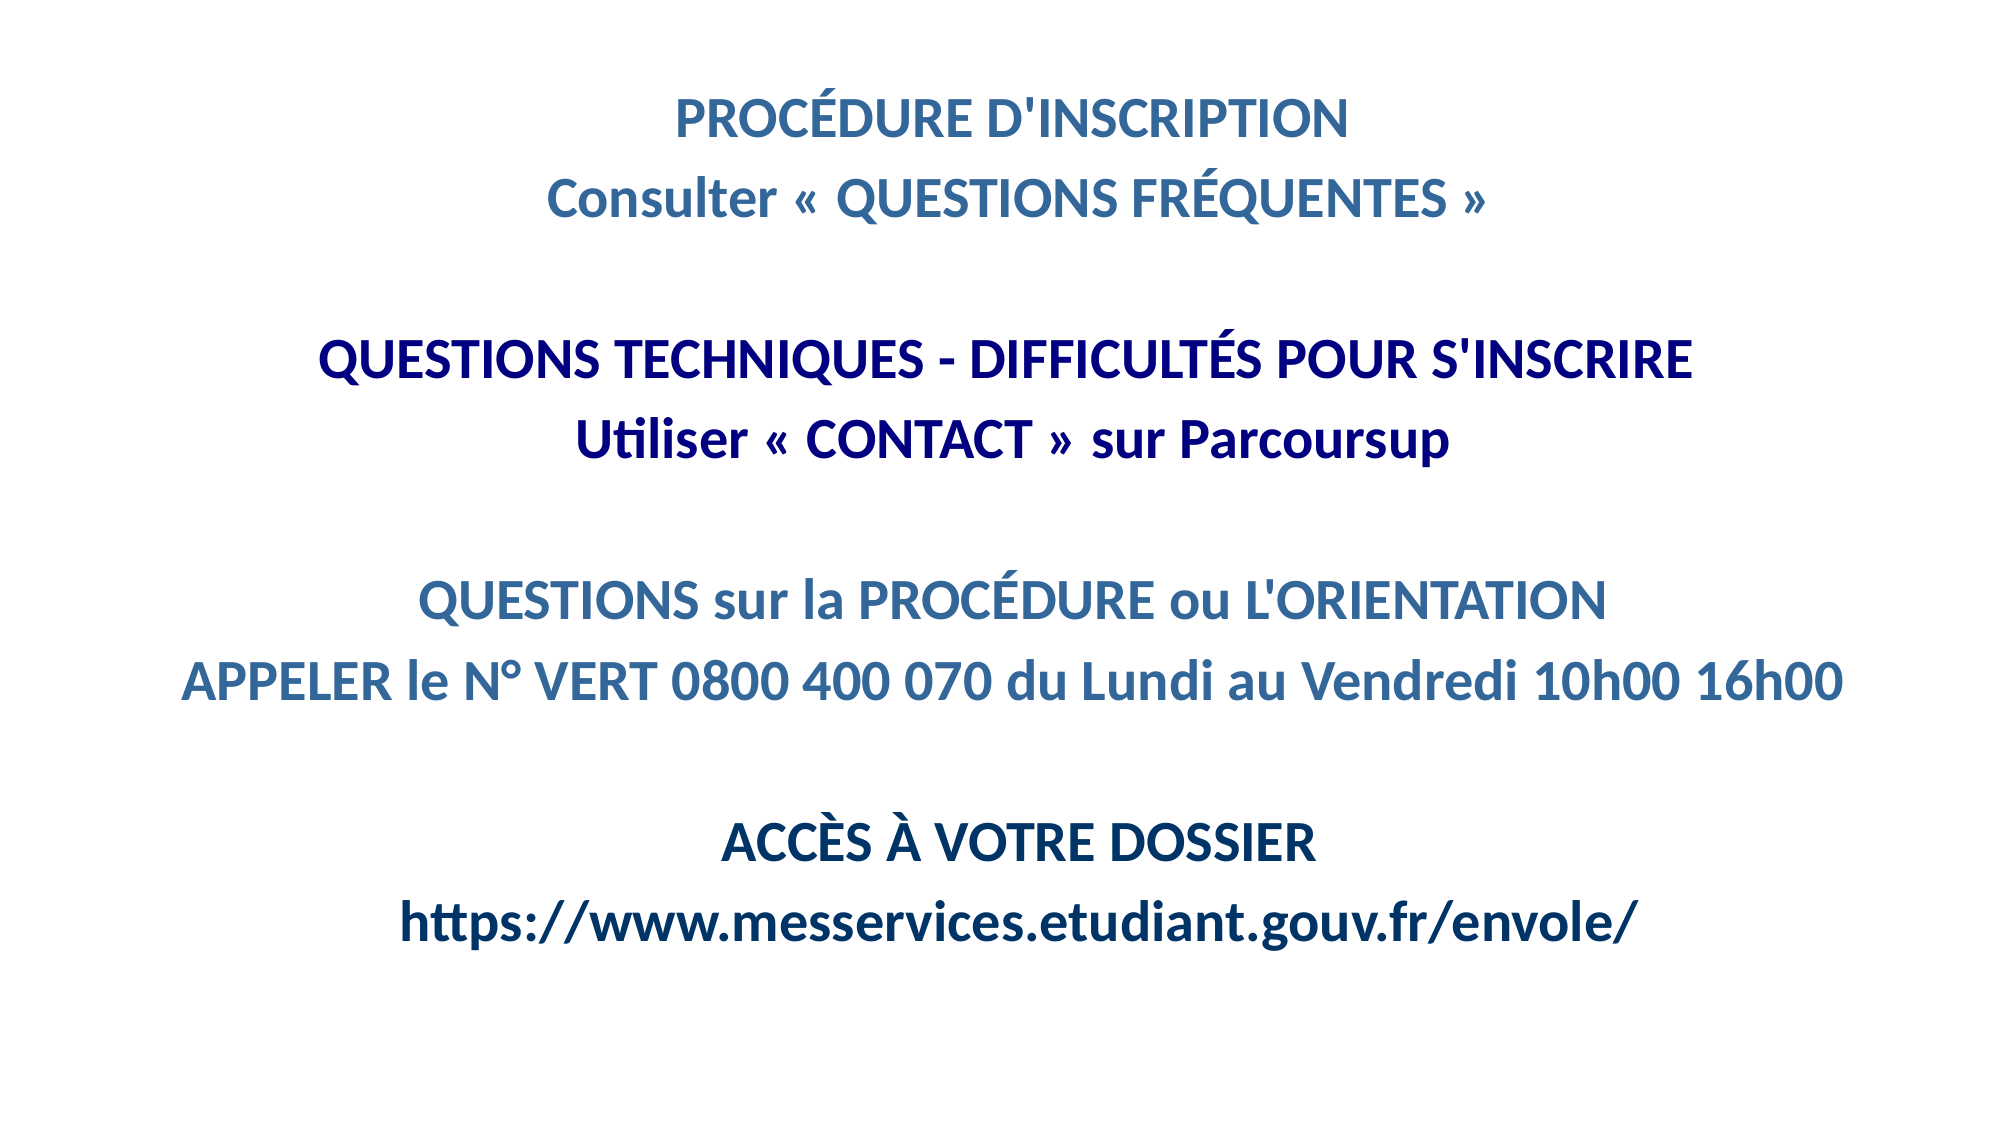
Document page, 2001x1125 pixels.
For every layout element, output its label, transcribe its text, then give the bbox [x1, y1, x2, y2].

title PROCÉDURE D'INSCRIPTION Consulter « QUESTIONS FRÉQUENTES » QUESTIONS TECHNIQUES - DIFFICULTÉS POUR S'INSCRIRE Utiliser « CONTACT » sur Parcoursup QUESTIONS sur la PROCÉDURE ou L'ORIENTATION APPELER le N° VERT 0800 400 070 du Lundi au Vendredi 10h00 16h00 ACCÈS À VOTRE DOSSIER https://www.messervices.etudiant.gouv.fr/envole/ [56, 61, 1983, 1030]
